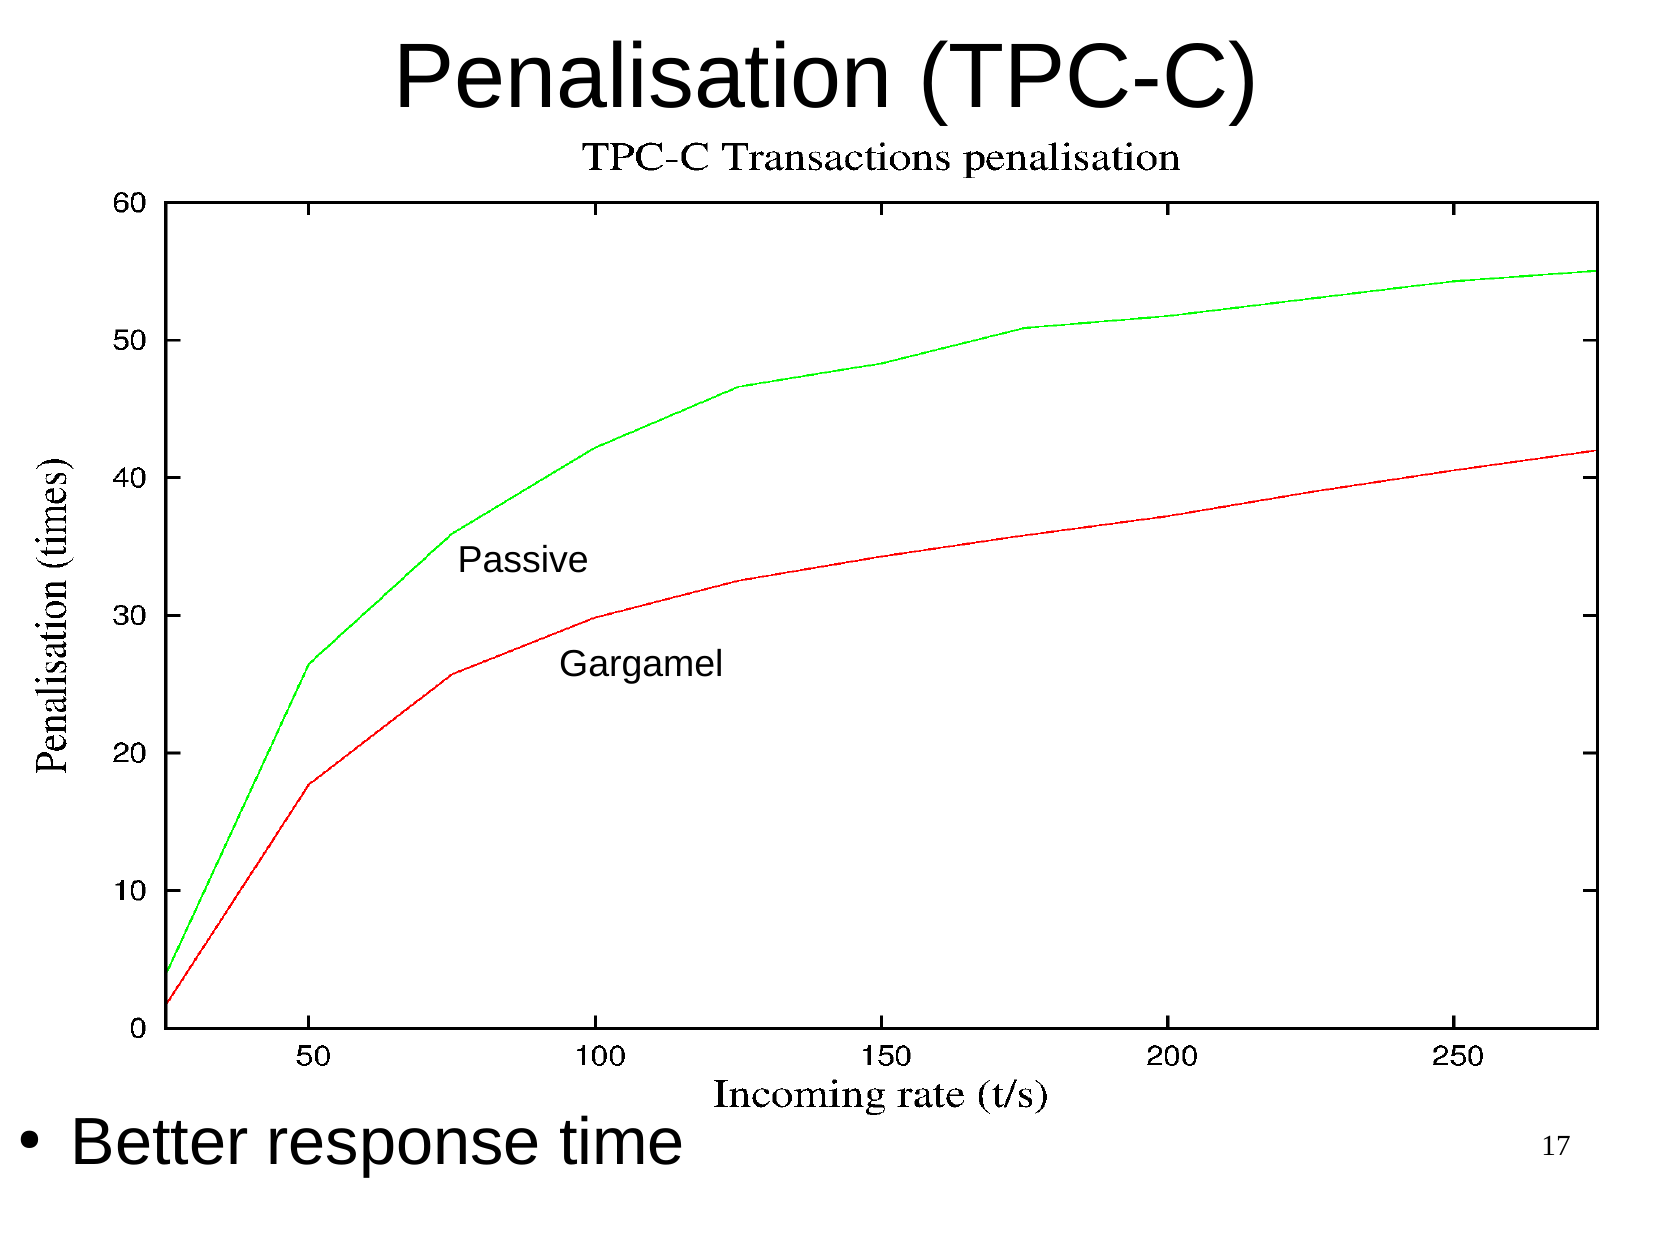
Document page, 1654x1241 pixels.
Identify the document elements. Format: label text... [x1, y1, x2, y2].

text_box Passive [442, 531, 604, 589]
title Penalisation (TPC-C) [82, 0, 1571, 180]
list Better response time [0, 1104, 1654, 1241]
picture [29, 118, 1654, 1104]
text_box Gargamel [544, 635, 739, 734]
